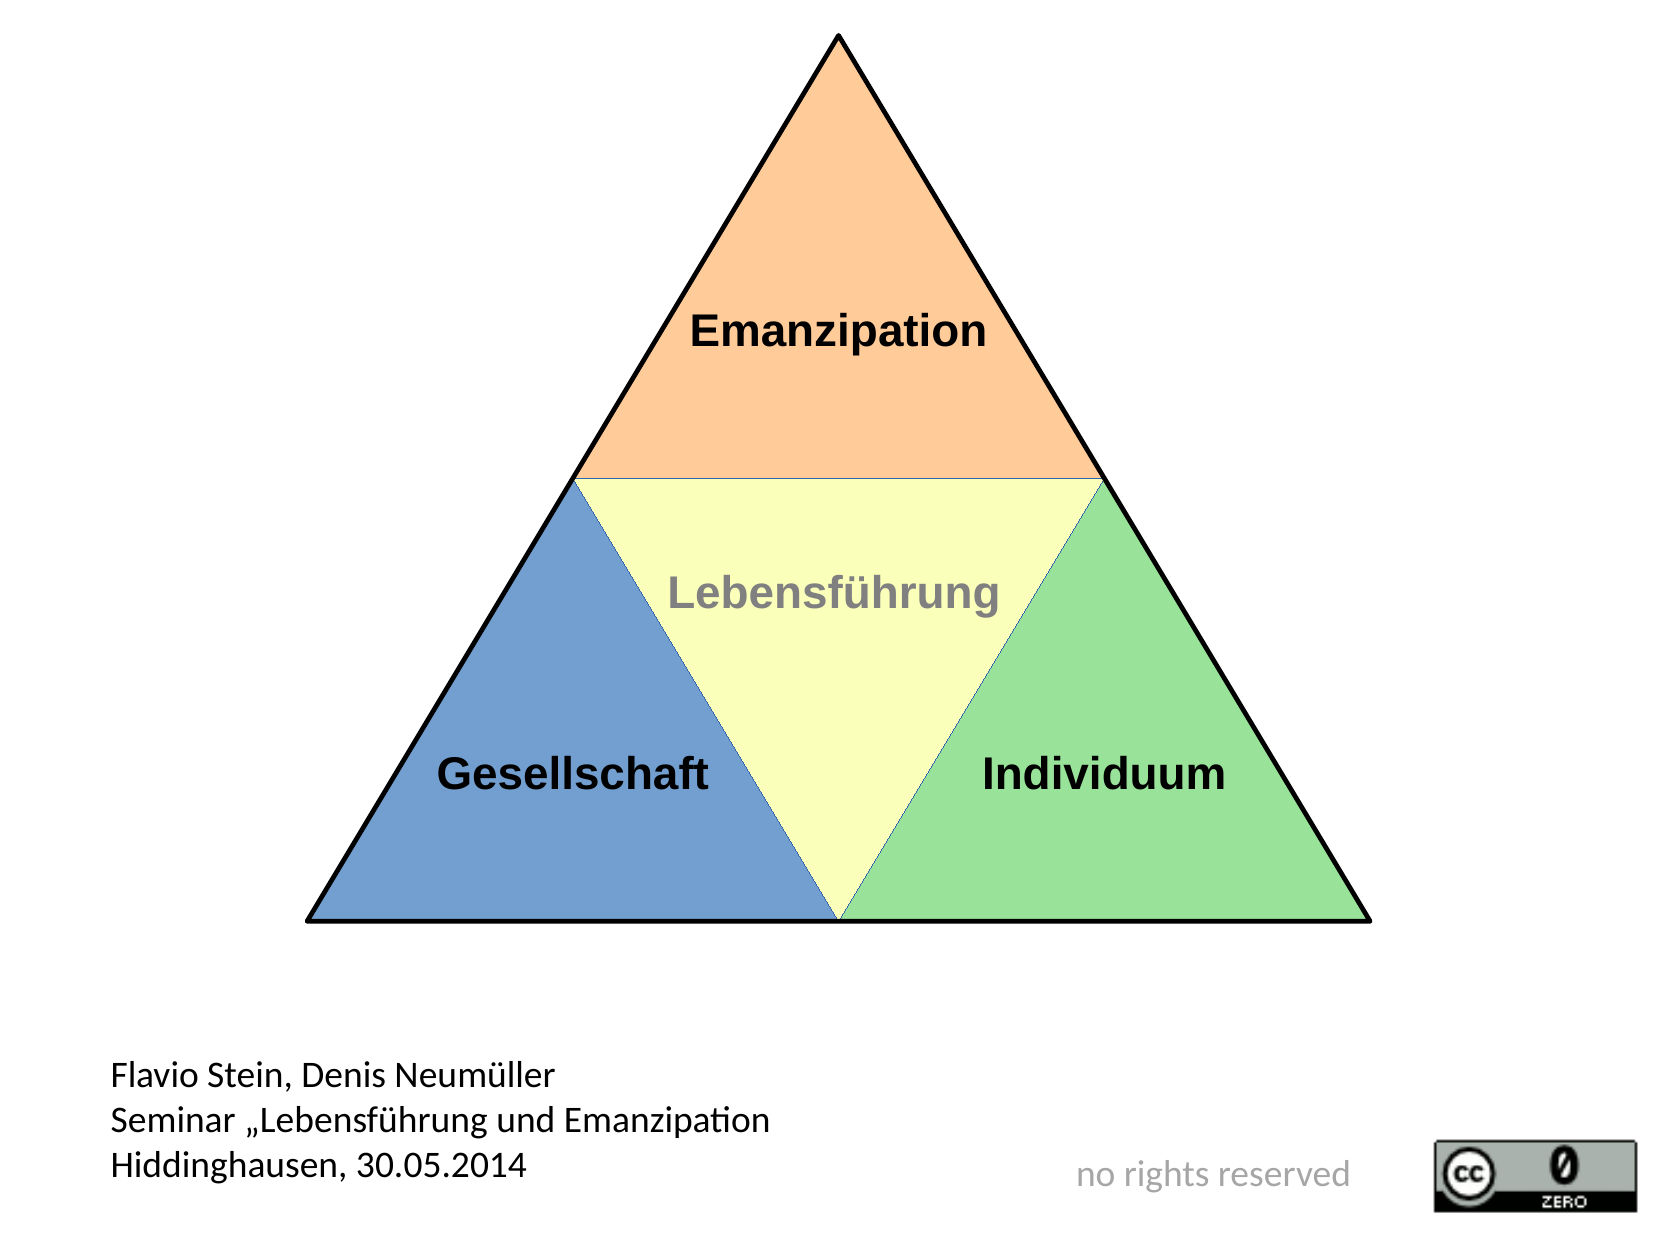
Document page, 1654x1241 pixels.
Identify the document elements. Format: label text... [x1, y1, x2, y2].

text_box Lebensführung [652, 559, 1016, 626]
text_box Flavio Stein, Denis Neumüller Seminar „Lebensführung und Emanzipation Hiddinghausen, 30.05.2014 [95, 1043, 787, 1193]
text_box [574, 478, 1103, 918]
text_box Gesellschaft [313, 482, 836, 918]
text_box Emanzipation [577, 41, 1100, 478]
picture [1414, 1122, 1654, 1227]
text_box no rights reserved [1061, 1141, 1367, 1201]
text_box Individuum [842, 483, 1364, 918]
